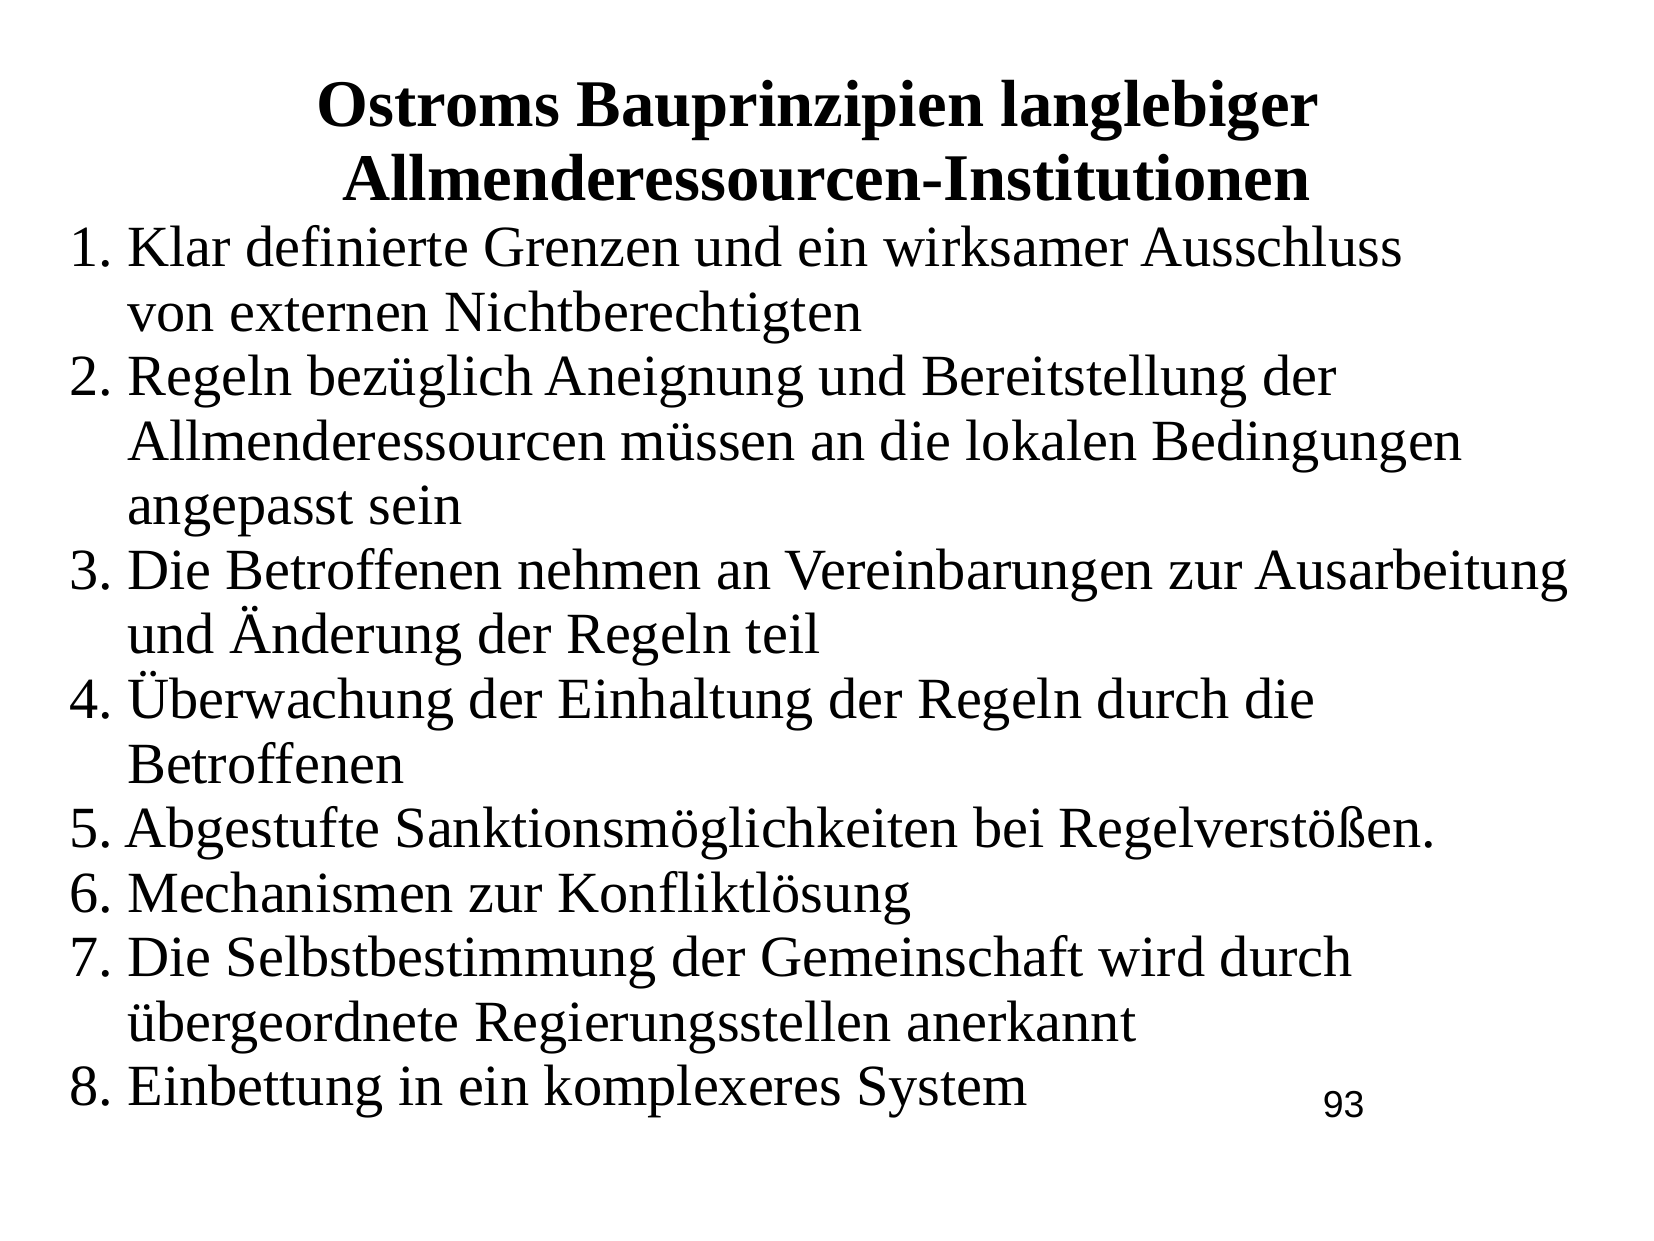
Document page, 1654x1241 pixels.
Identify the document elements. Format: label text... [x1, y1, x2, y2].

text_box <Nummer> [1308, 1076, 1526, 1147]
text_box Ostroms Bauprinzipien langlebiger Allmenderessourcen-Institutionen 1. Klar definierte Grenzen und ein wirksamer Ausschluss von externen Nichtberechtigten 2. Regeln bezüglich Aneignung und Bereitstellung der Allmenderessourcen müssen an die lokalen Bedingungen angepasst sein 3. Die Betroffenen nehmen an Vereinbarungen zur Ausarbeitung und Änderung der Regeln teil 4. Überwachung der Einhaltung der Regeln durch die Betroffenen 5. Abgestufte Sanktionsmöglichkeiten bei Regelverstößen. 6. Mechanismen zur Konfliktlösung 7. Die Selbstbestimmung der Gemeinschaft wird durch übergeordnete Regierungsstellen anerkannt 8. Einbettung in ein komplexeres System [54, 59, 1599, 1126]
